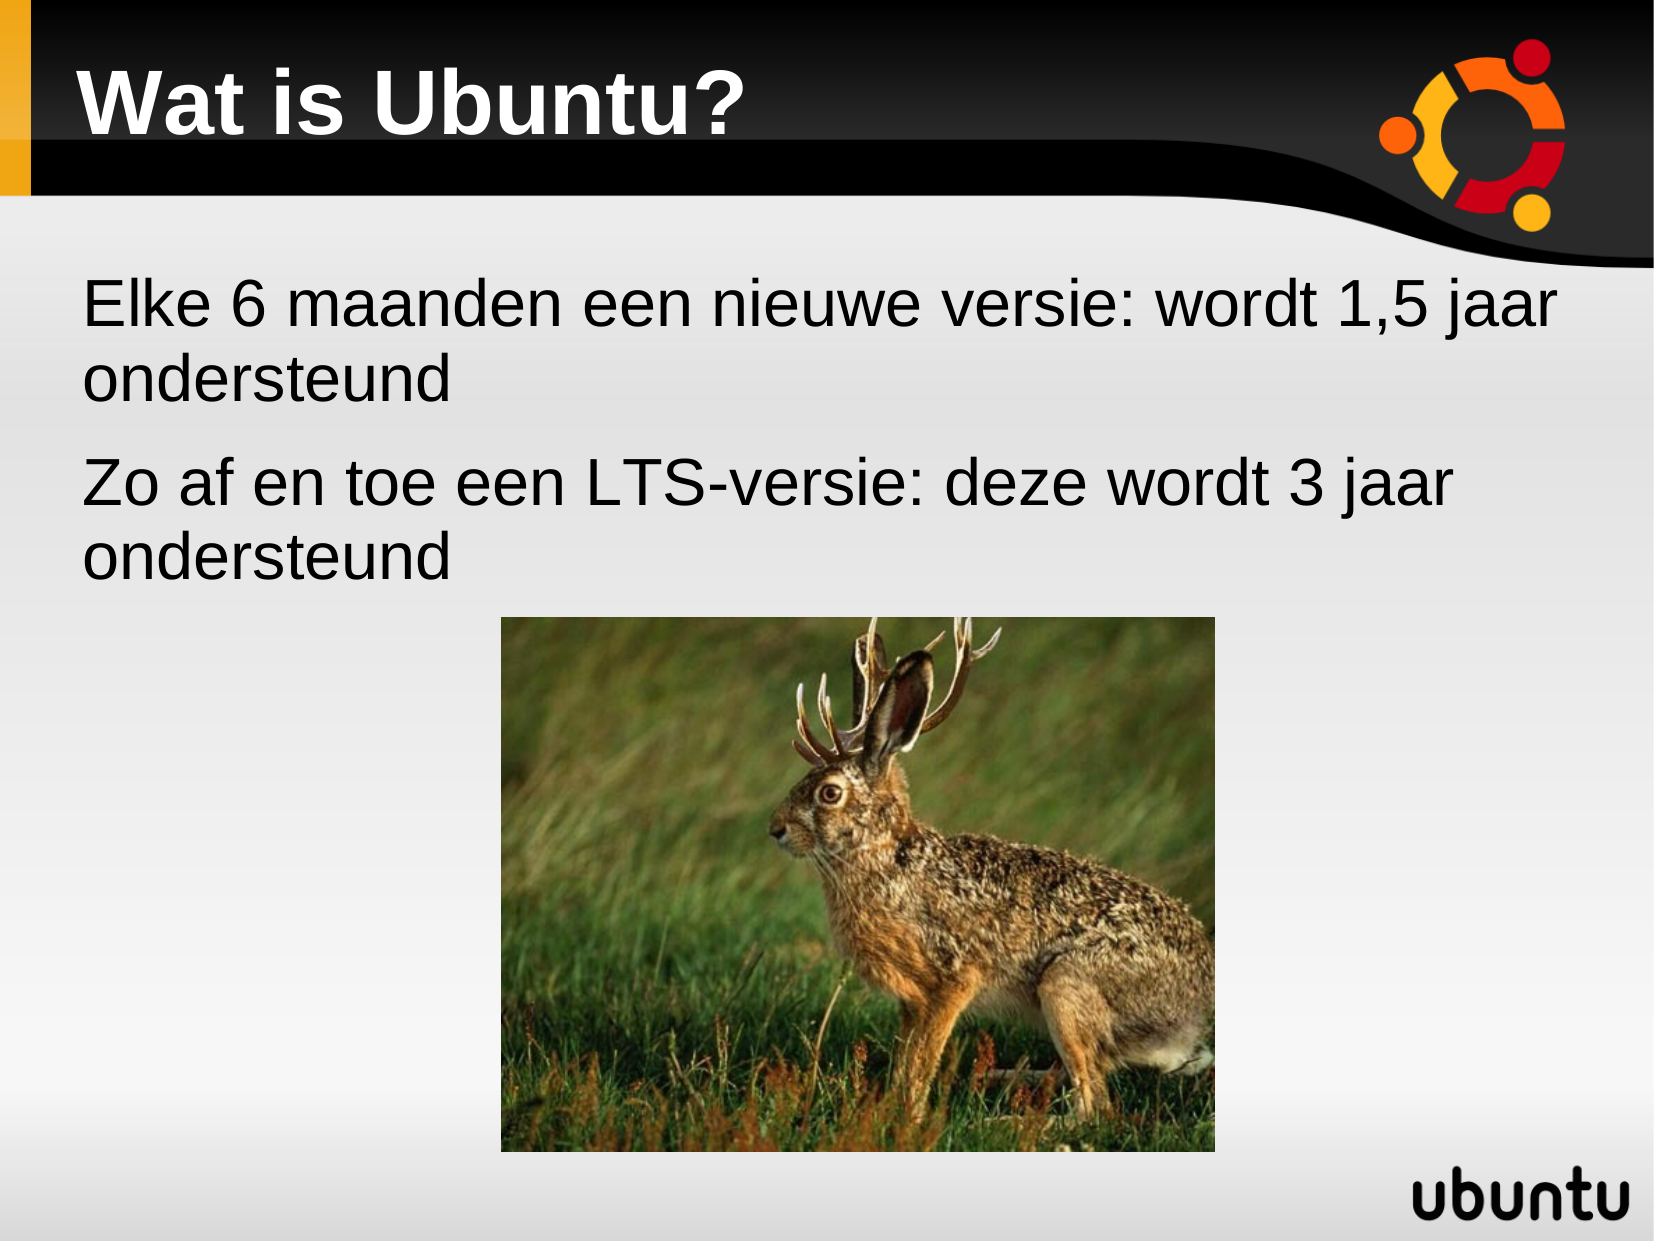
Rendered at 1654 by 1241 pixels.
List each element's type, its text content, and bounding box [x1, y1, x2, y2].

picture [0, 0, 1654, 1241]
title Wat is Ubuntu? [76, 51, 1359, 155]
list Elke 6 maanden een nieuwe versie: wordt 1,5 jaar ondersteund Zo af en toe een LTS-versie: deze wordt 3 jaar ondersteund [82, 265, 1625, 967]
